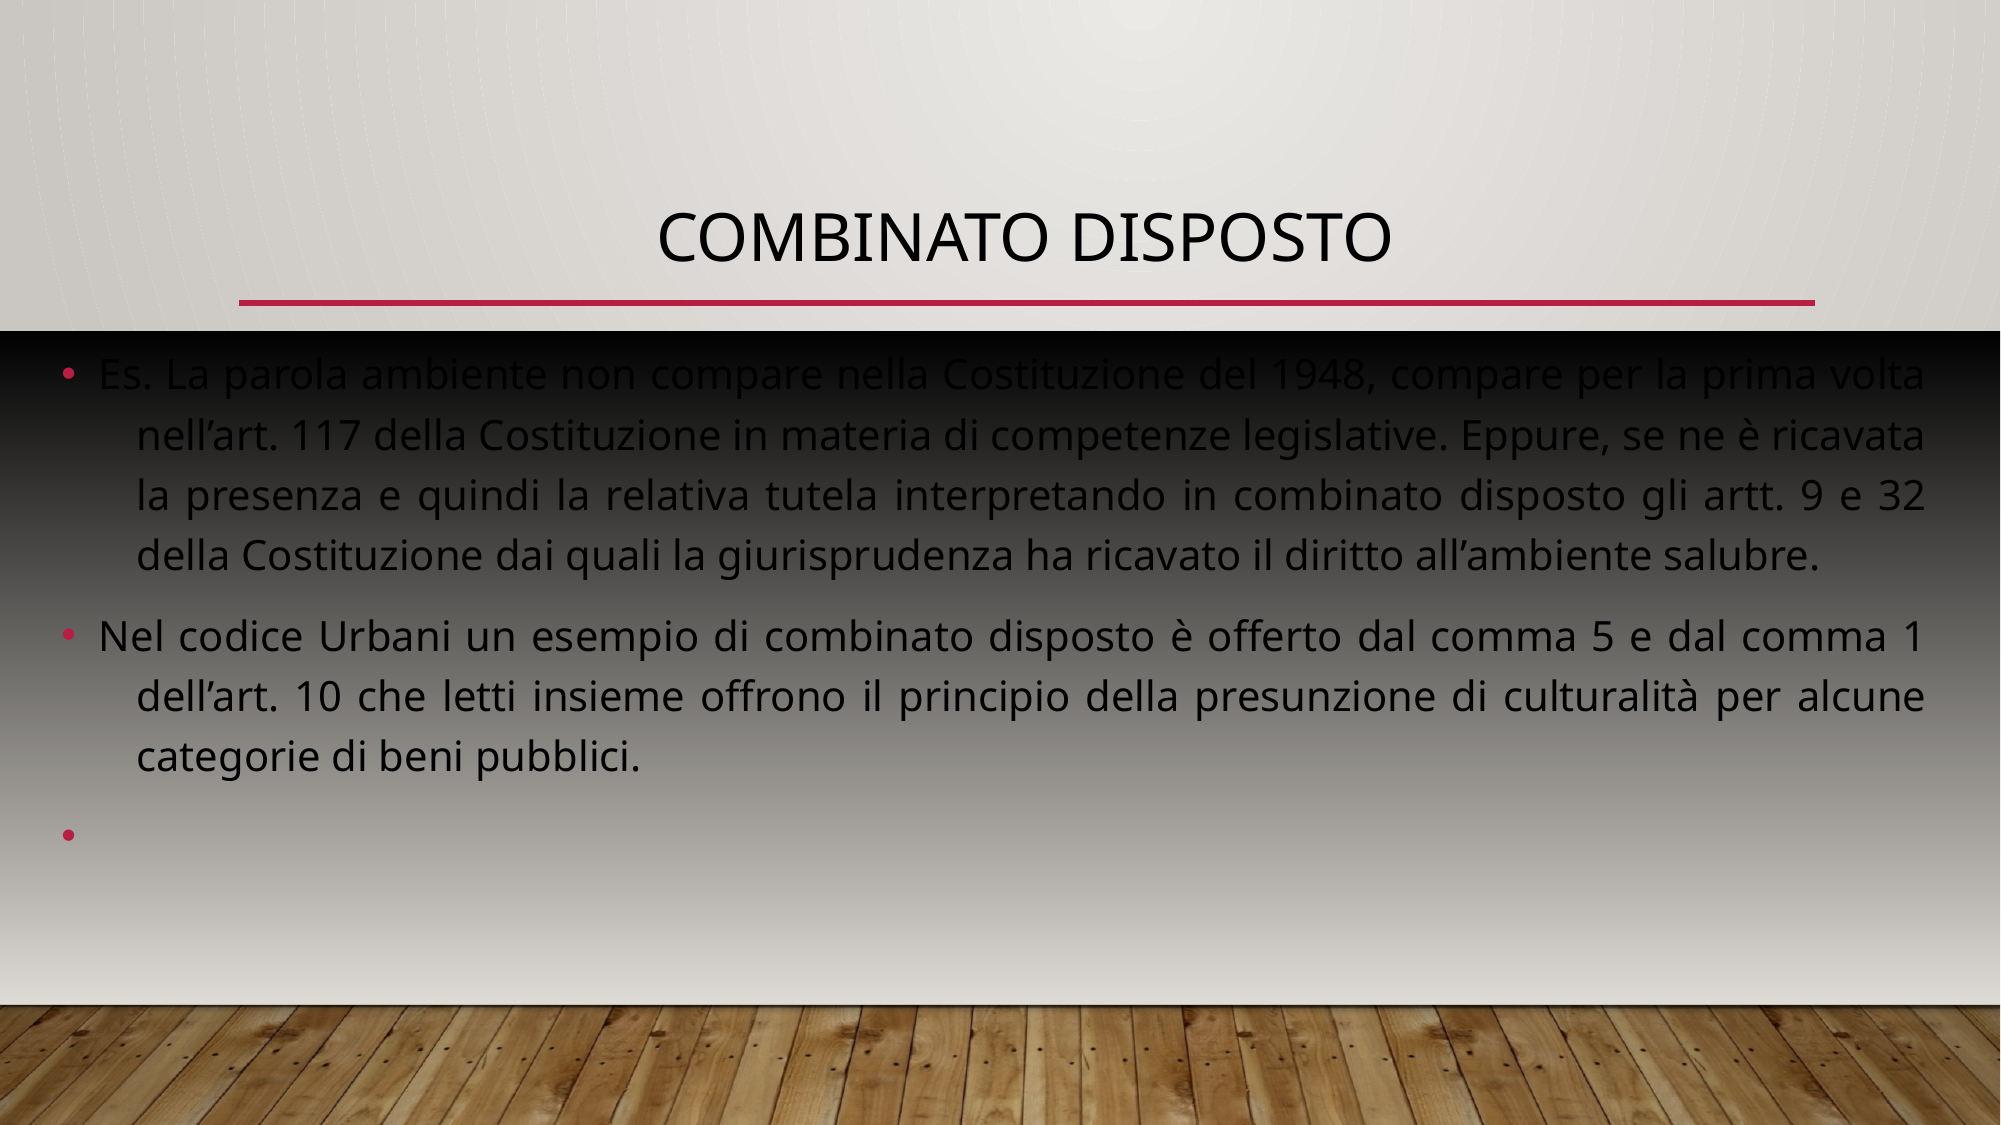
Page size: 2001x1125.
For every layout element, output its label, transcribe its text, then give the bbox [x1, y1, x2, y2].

list Es. La parola ambiente non compare nella Costituzione del 1948, compare per la prima volta nell’art. 117 della Costituzione in materia di competenze legislative. Eppure, se ne è ricavata la presenza e quindi la relativa tutela interpretando in combinato disposto gli artt. 9 e 32 della Costituzione dai quali la giurisprudenza ha ricavato il diritto all’ambiente salubre. Nel codice Urbani un esempio di combinato disposto è offerto dal comma 5 e dal comma 1 dell’art. 10 che letti insieme offrono il principio della presunzione di culturalità per alcune categorie di beni pubblici. [46, 330, 1943, 897]
title Combinato disposto [238, 196, 1814, 305]
